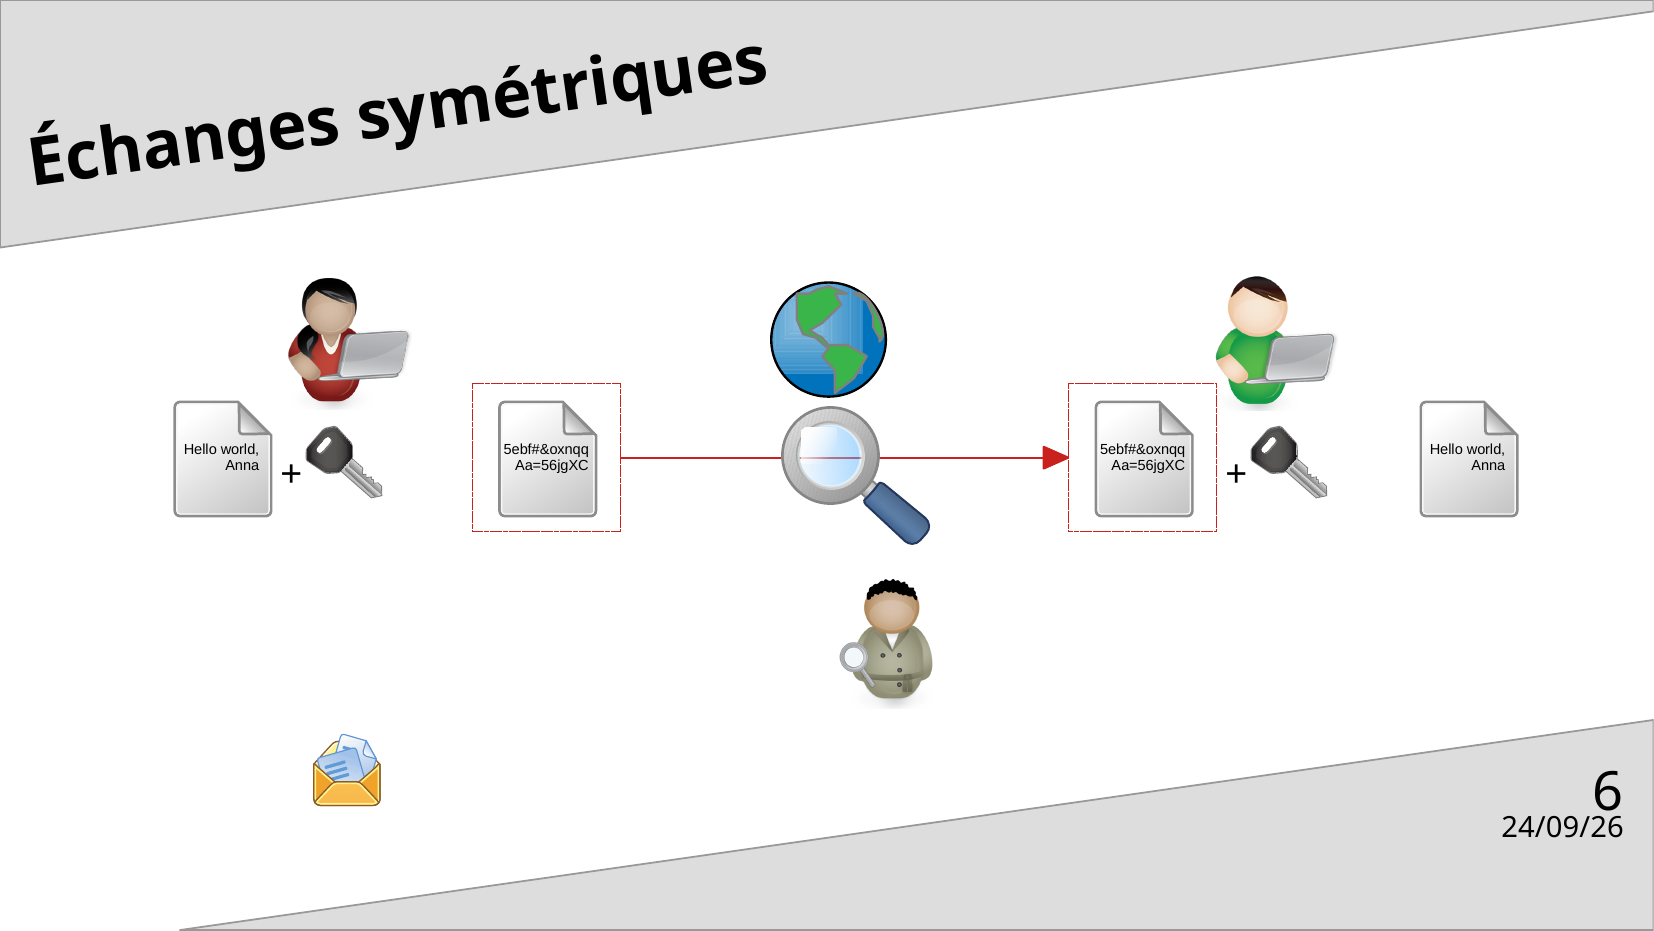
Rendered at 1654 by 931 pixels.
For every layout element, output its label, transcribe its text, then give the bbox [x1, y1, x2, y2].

text_box + [1210, 445, 1248, 502]
picture [1393, 383, 1542, 532]
picture [472, 383, 621, 532]
picture [833, 573, 945, 709]
picture [147, 270, 414, 532]
picture [1248, 422, 1329, 502]
text_box [771, 282, 886, 387]
picture [1068, 268, 1341, 532]
picture [767, 387, 942, 562]
picture [304, 422, 384, 502]
text_box + [265, 445, 318, 502]
picture [303, 728, 391, 815]
title Échanges symétriques [16, 0, 1501, 239]
